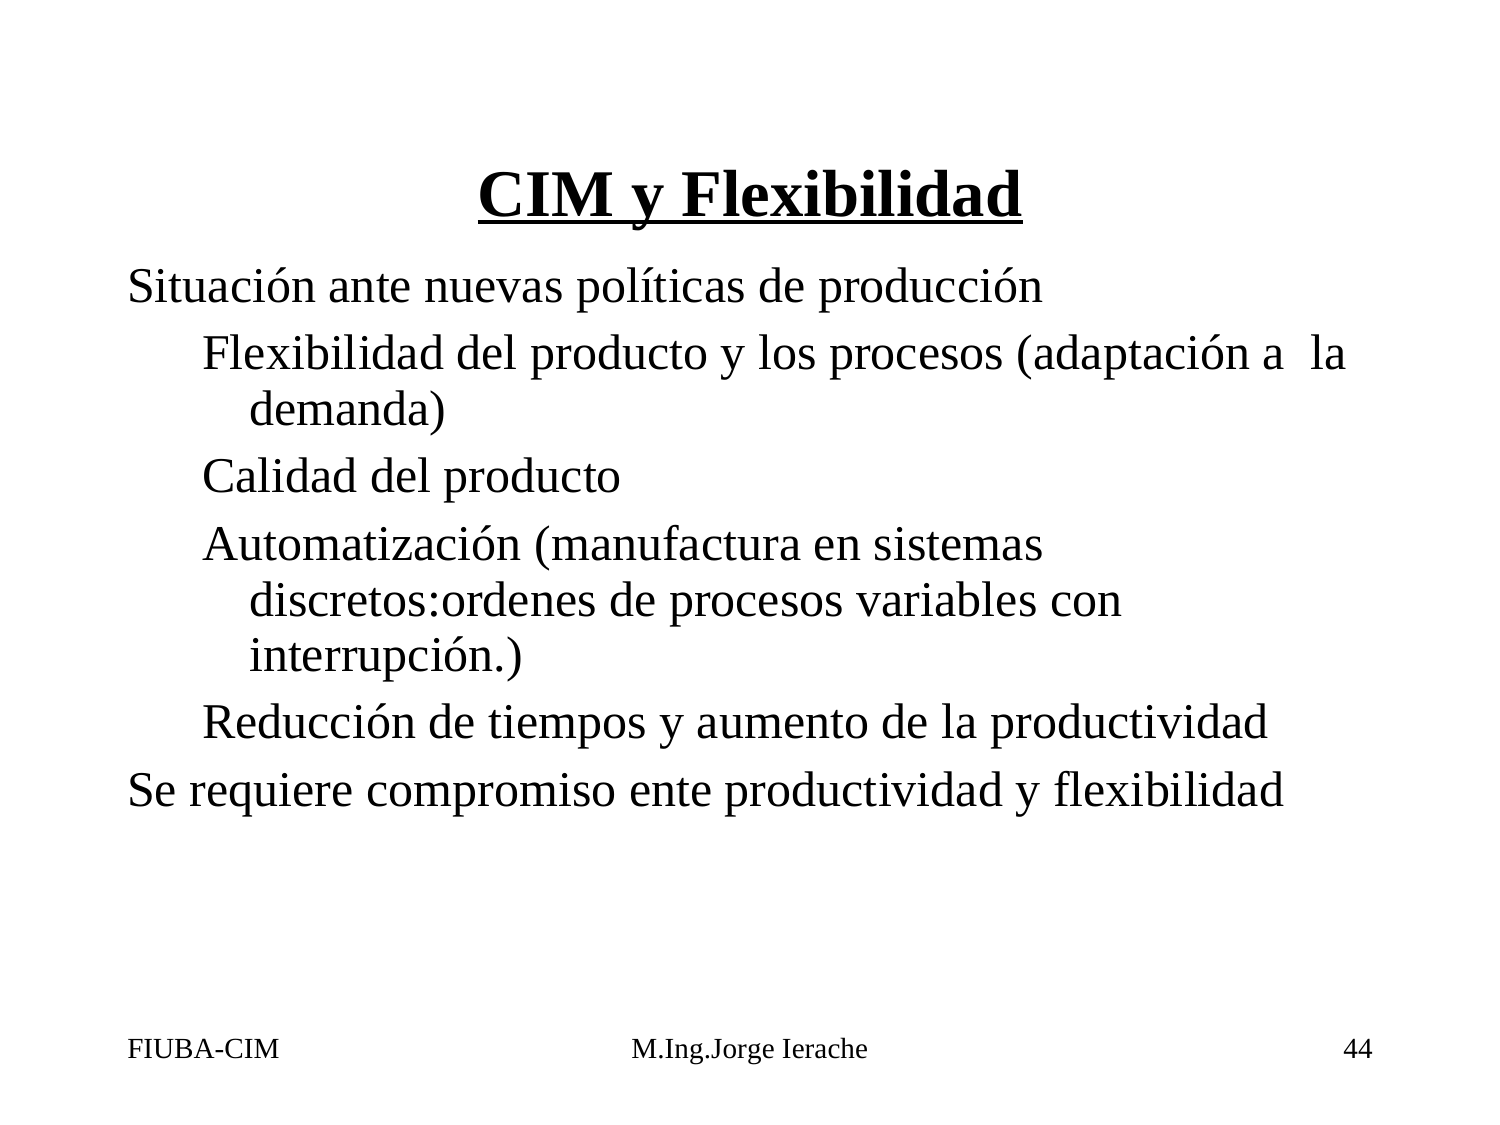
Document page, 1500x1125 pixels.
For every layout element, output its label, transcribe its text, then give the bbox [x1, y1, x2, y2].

title CIM y Flexibilidad [112, 99, 1388, 249]
list Situación ante nuevas políticas de producción Flexibilidad del producto y los procesos (adaptación a la demanda) Calidad del producto Automatización (manufactura en sistemas discretos:ordenes de procesos variables con interrupción.) Reducción de tiempos y aumento de la productividad Se requiere compromiso ente productividad y flexibilidad [112, 249, 1388, 961]
